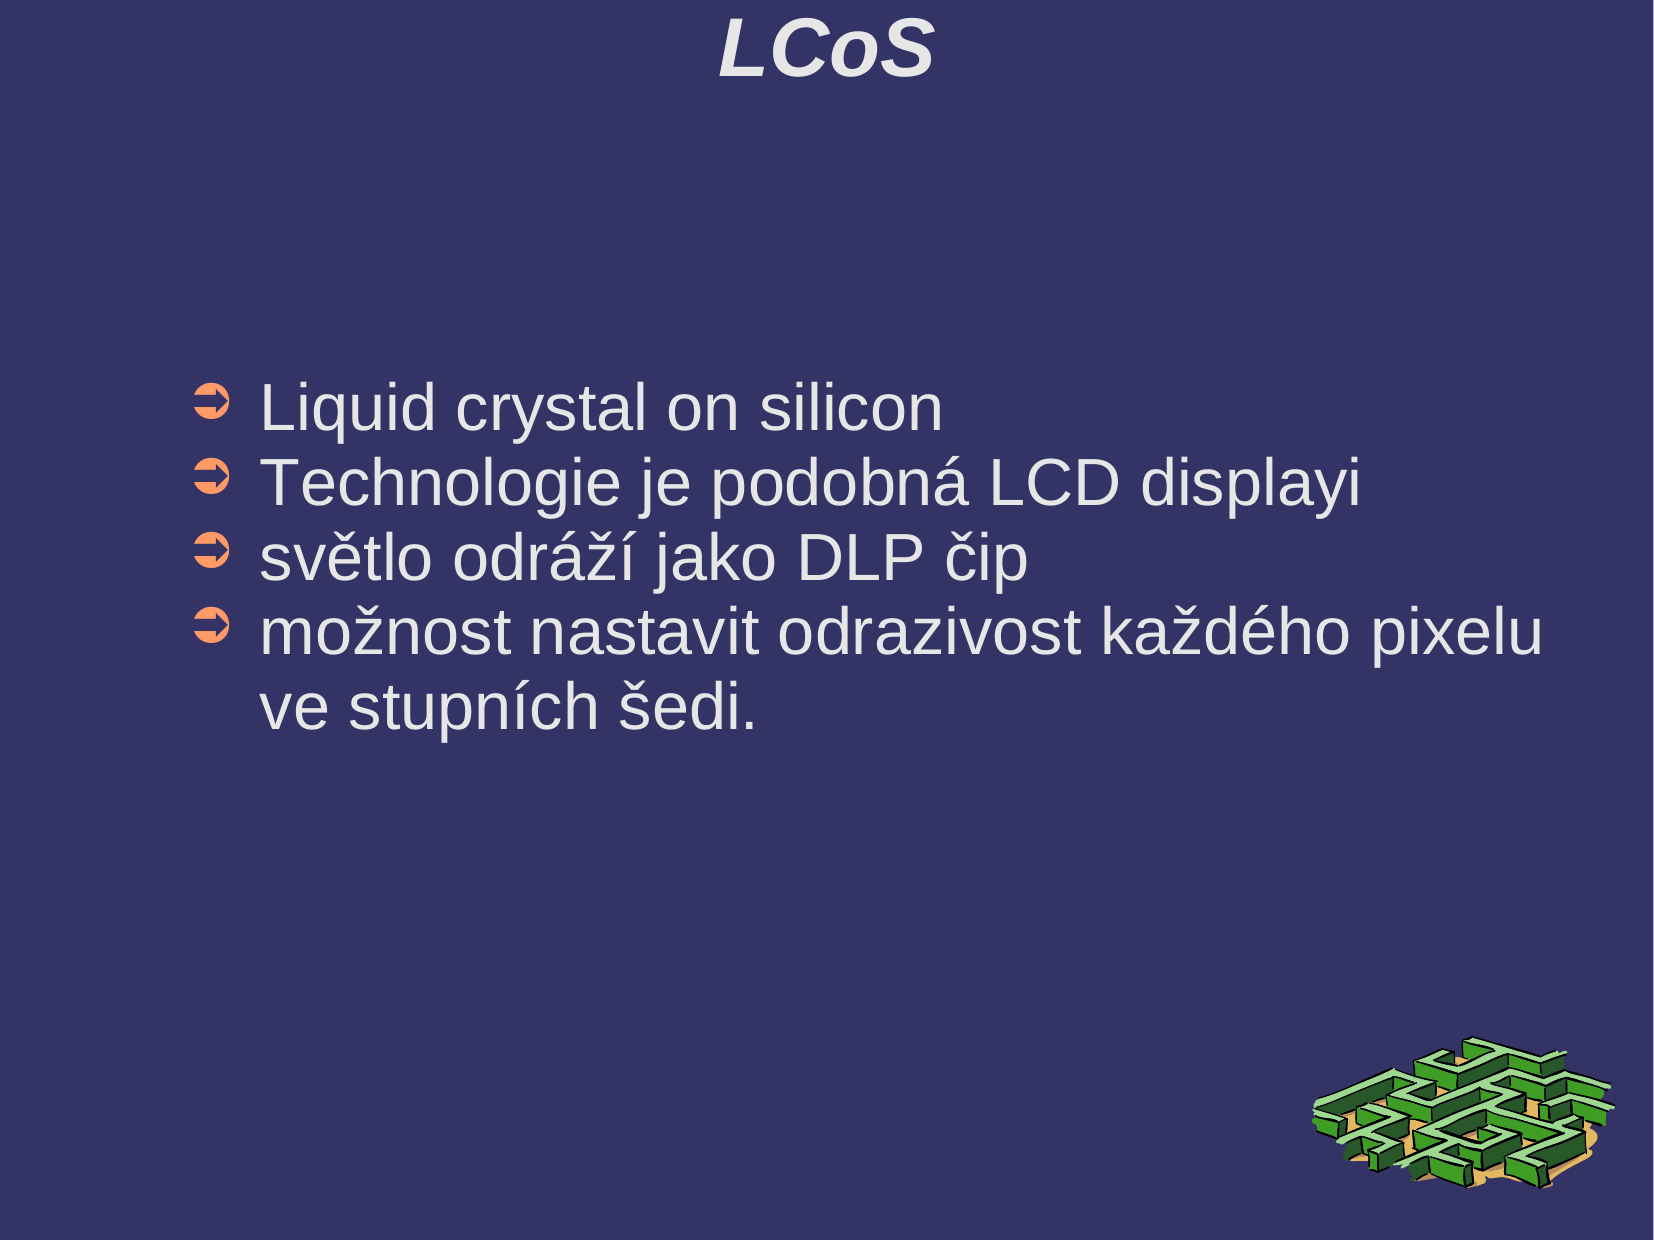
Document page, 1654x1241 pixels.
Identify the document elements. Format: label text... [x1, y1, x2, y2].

title LCoS [121, 0, 1534, 141]
list Liquid crystal on silicon Technologie je podobná LCD displayi světlo odráží jako DLP čip možnost nastavit odrazivost každého pixelu ve stupních šedi. [177, 370, 1568, 1152]
